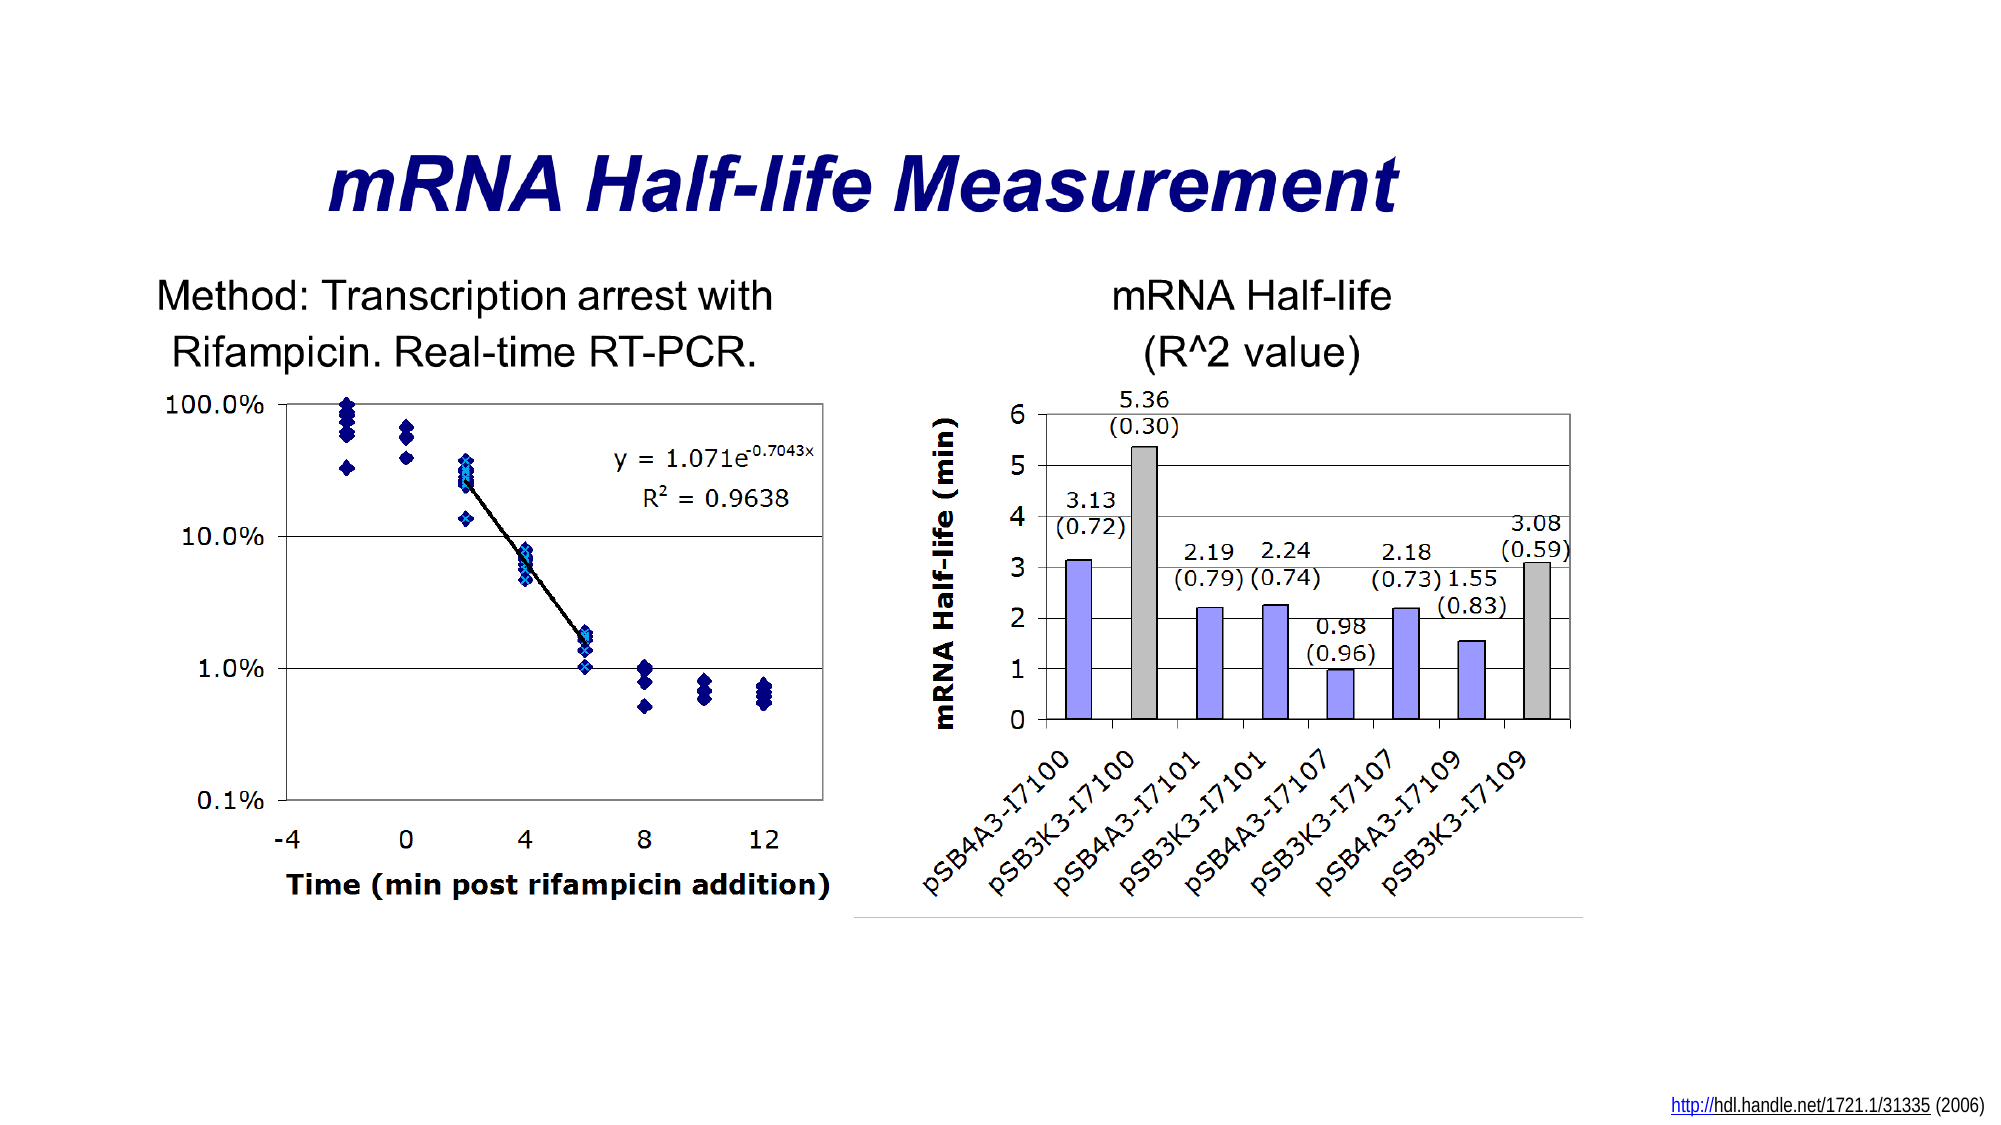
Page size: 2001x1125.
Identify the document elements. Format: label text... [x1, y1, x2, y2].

text_box http://hdl.handle.net/1721.1/31335 (2006) [1652, 1084, 2000, 1125]
picture [98, 75, 1589, 923]
